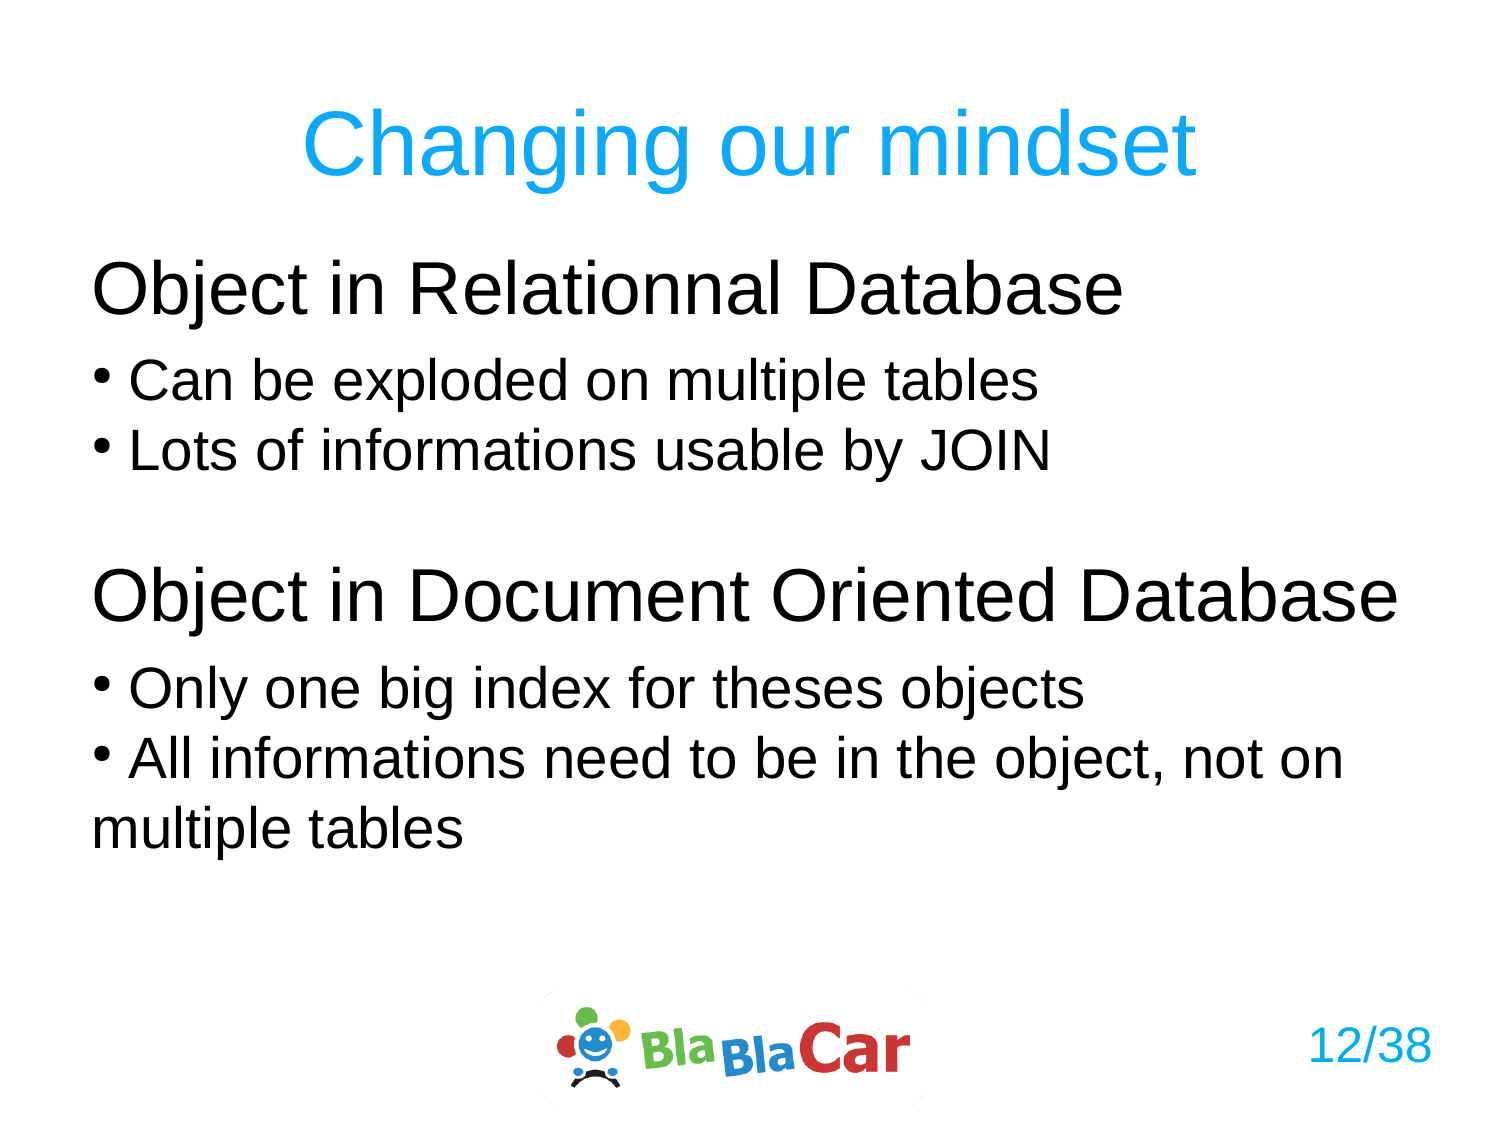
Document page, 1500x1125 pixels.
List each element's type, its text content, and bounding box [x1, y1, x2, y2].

text_box Can be exploded on multiple tables Lots of informations usable by JOIN [76, 334, 1424, 491]
title Changing our mindset [75, 45, 1426, 233]
text_box Object in Relationnal Database [76, 231, 1424, 334]
text_box Only one big index for theses objects All informations need to be in the object, not on multiple tables [76, 642, 1424, 868]
text_box Object in Document Oriented Database [76, 538, 1424, 642]
